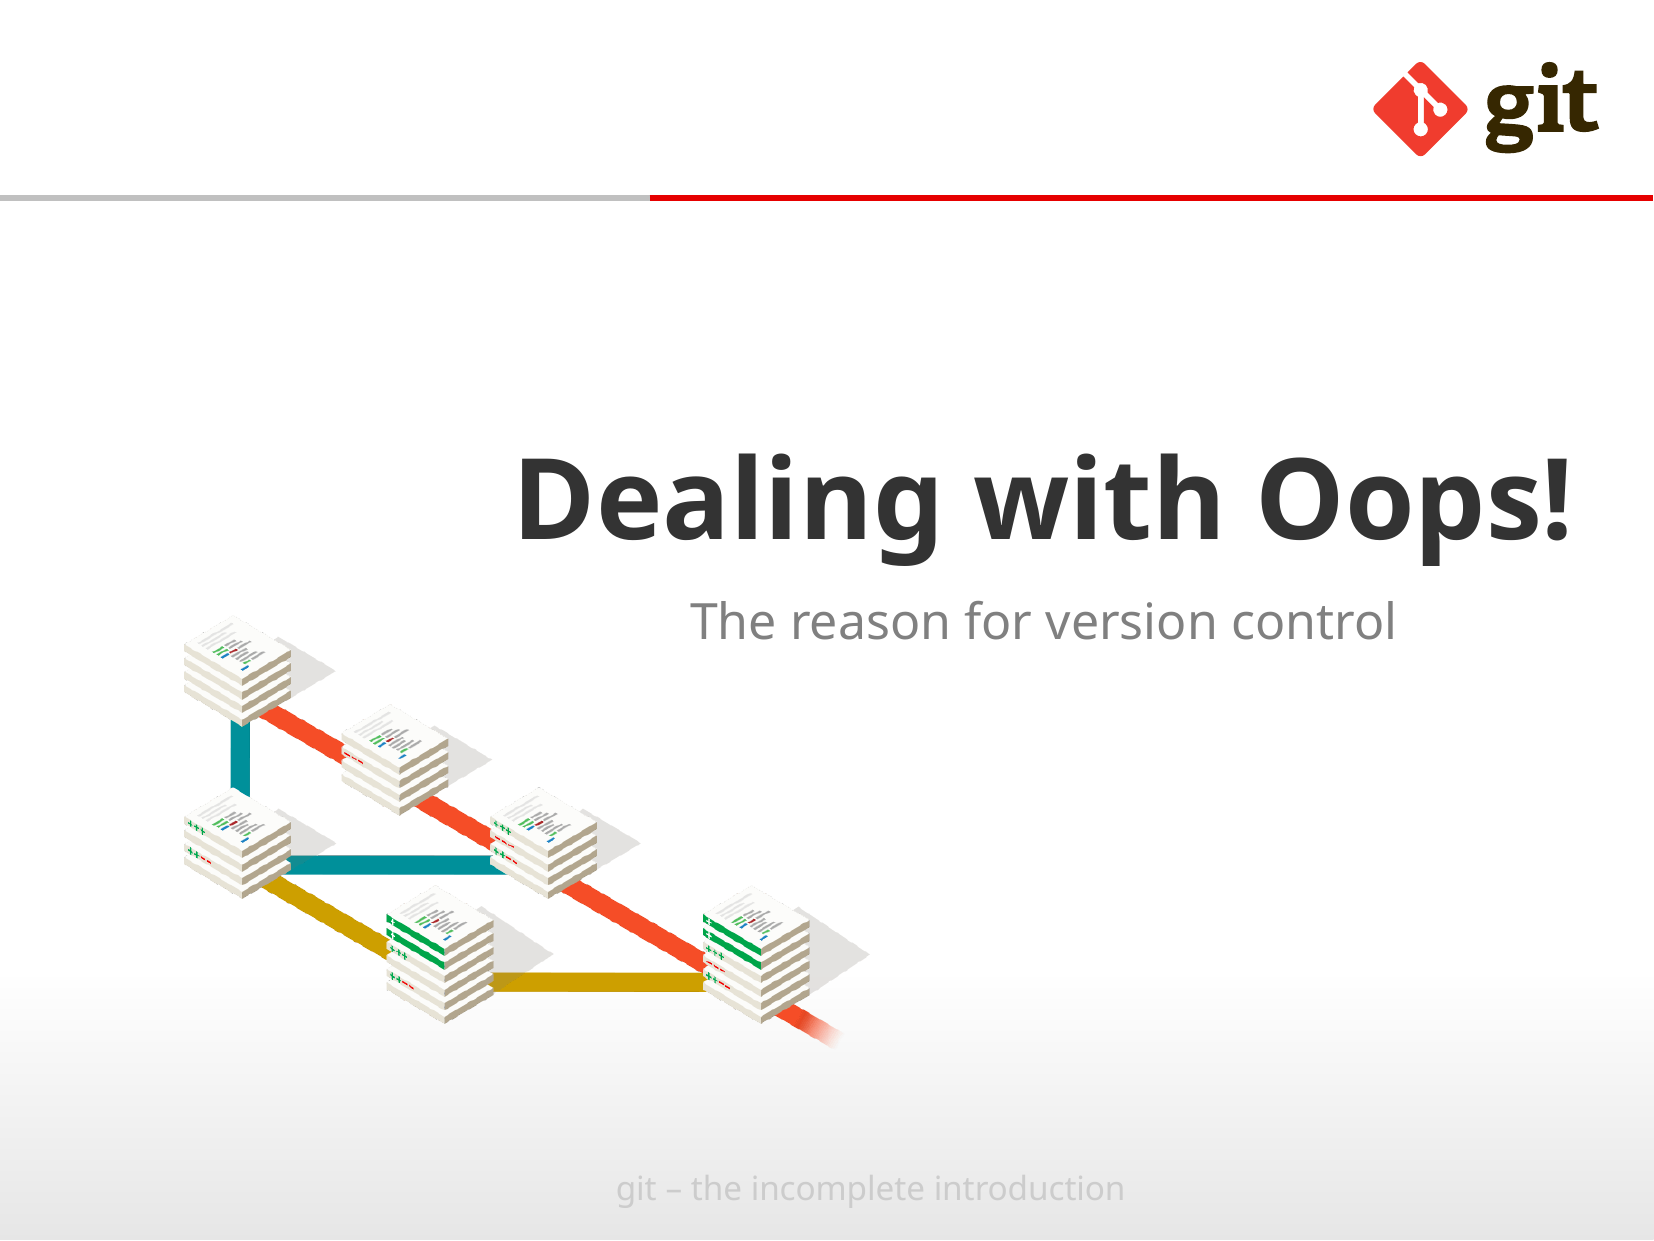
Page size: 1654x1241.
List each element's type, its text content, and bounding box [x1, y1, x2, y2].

picture [182, 613, 886, 1068]
subtitle Dealing with Oops! The reason for version control [473, 285, 1615, 788]
